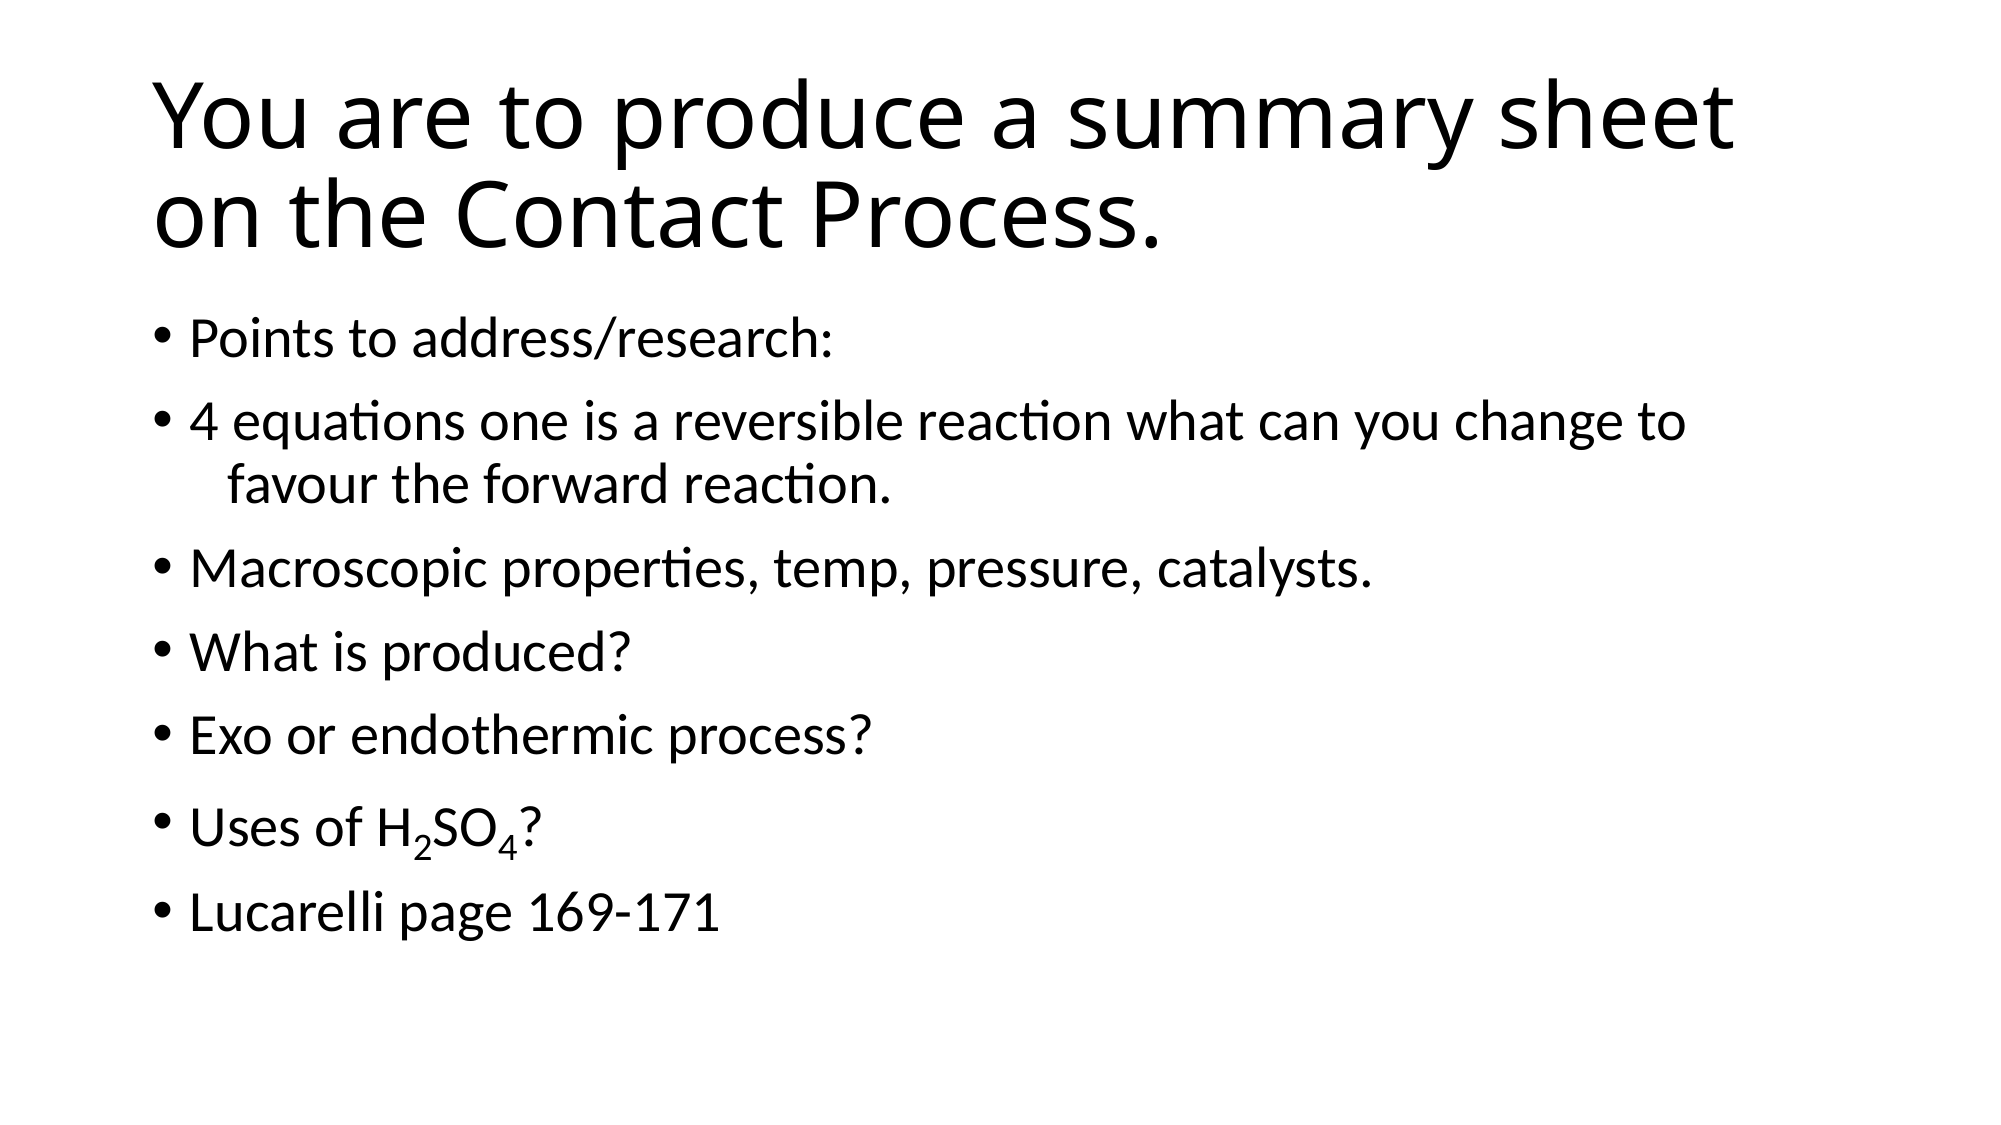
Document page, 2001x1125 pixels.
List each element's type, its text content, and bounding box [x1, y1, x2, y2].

title You are to produce a summary sheet on the Contact Process. [137, 59, 1863, 278]
list Points to address/research: 4 equations one is a reversible reaction what can you change to favour the forward reaction. Macroscopic properties, temp, pressure, catalysts. What is produced? Exo or endothermic process? Uses of H2SO4? Lucarelli page 169-171 [137, 299, 1863, 1014]
